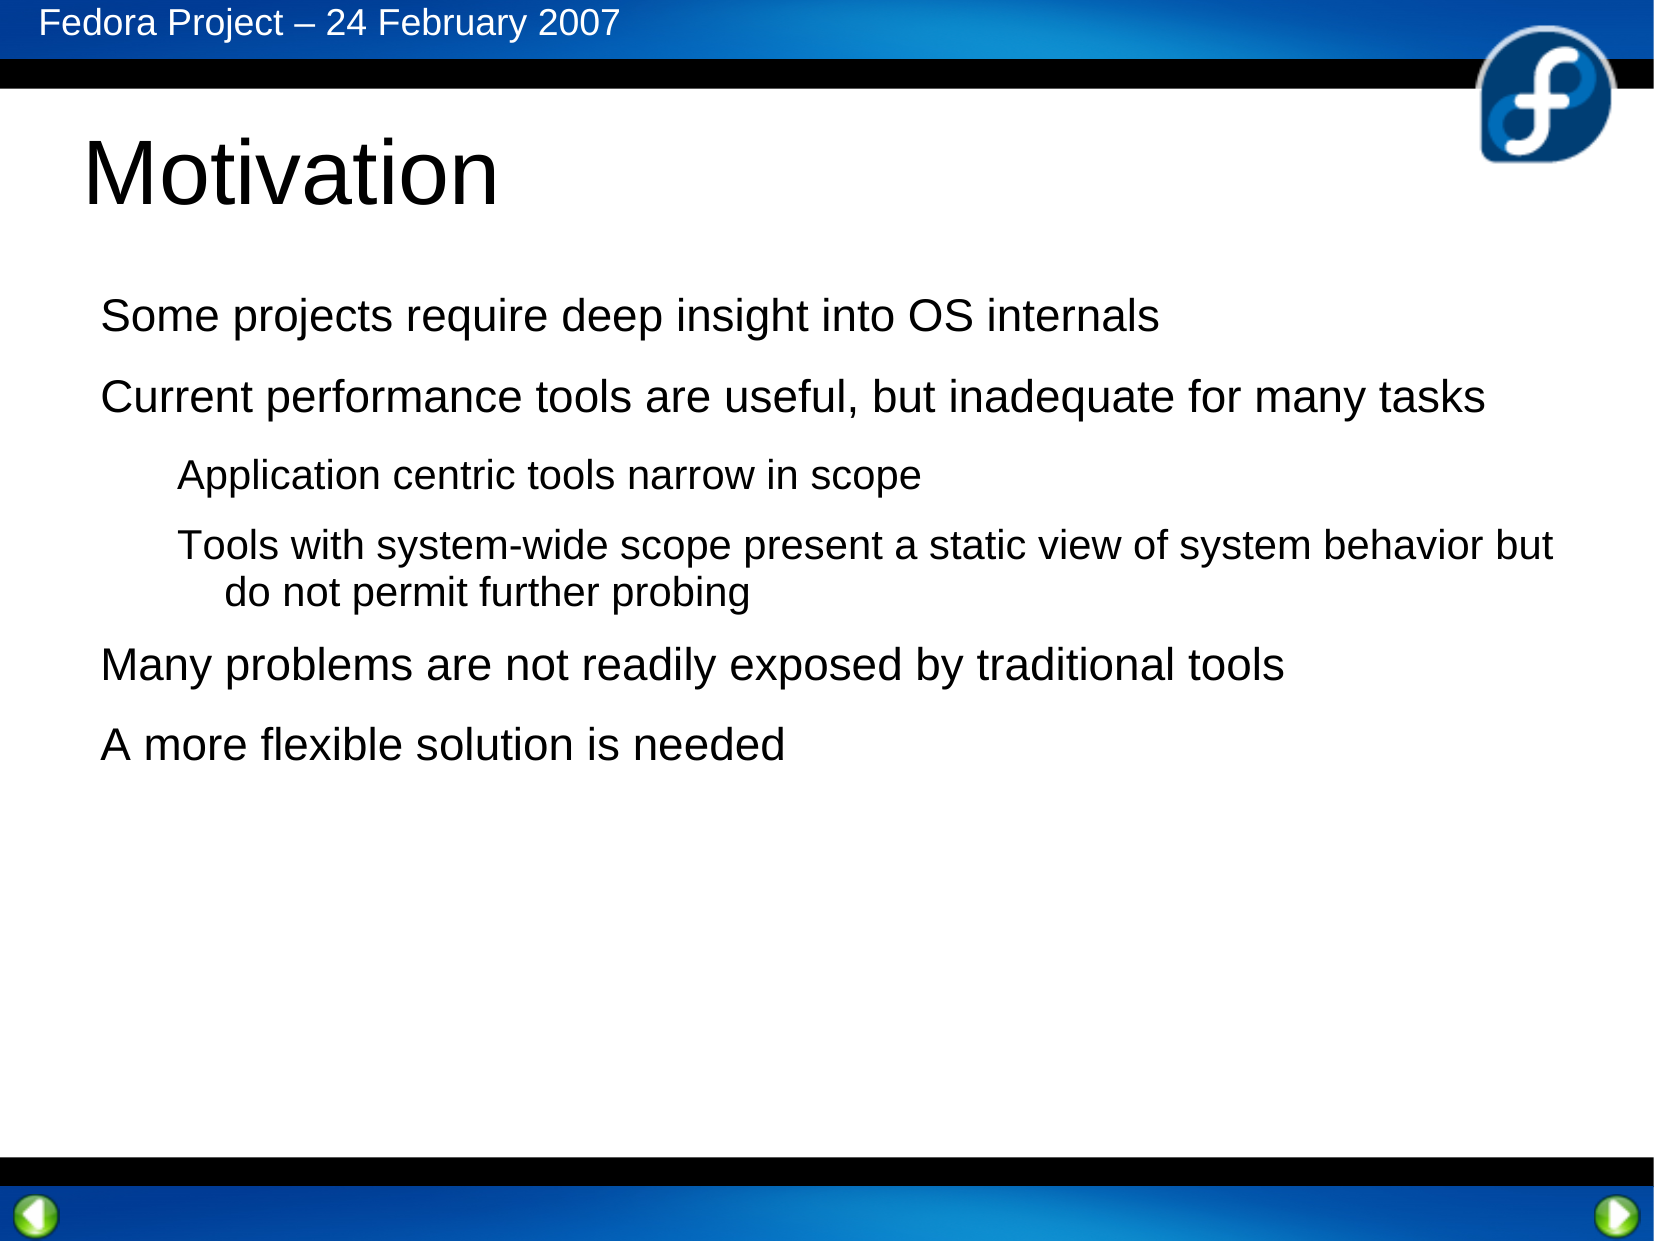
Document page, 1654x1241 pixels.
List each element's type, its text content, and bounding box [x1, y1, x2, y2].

title Motivation [82, 88, 1571, 257]
list Some projects require deep insight into OS internals Current performance tools are useful, but inadequate for many tasks Application centric tools narrow in scope Tools with system-wide scope present a static view of system behavior but do not permit further probing Many problems are not readily exposed by traditional tools A more flexible solution is needed [82, 290, 1571, 1109]
picture [0, 1186, 1654, 1241]
picture [0, 0, 1654, 266]
